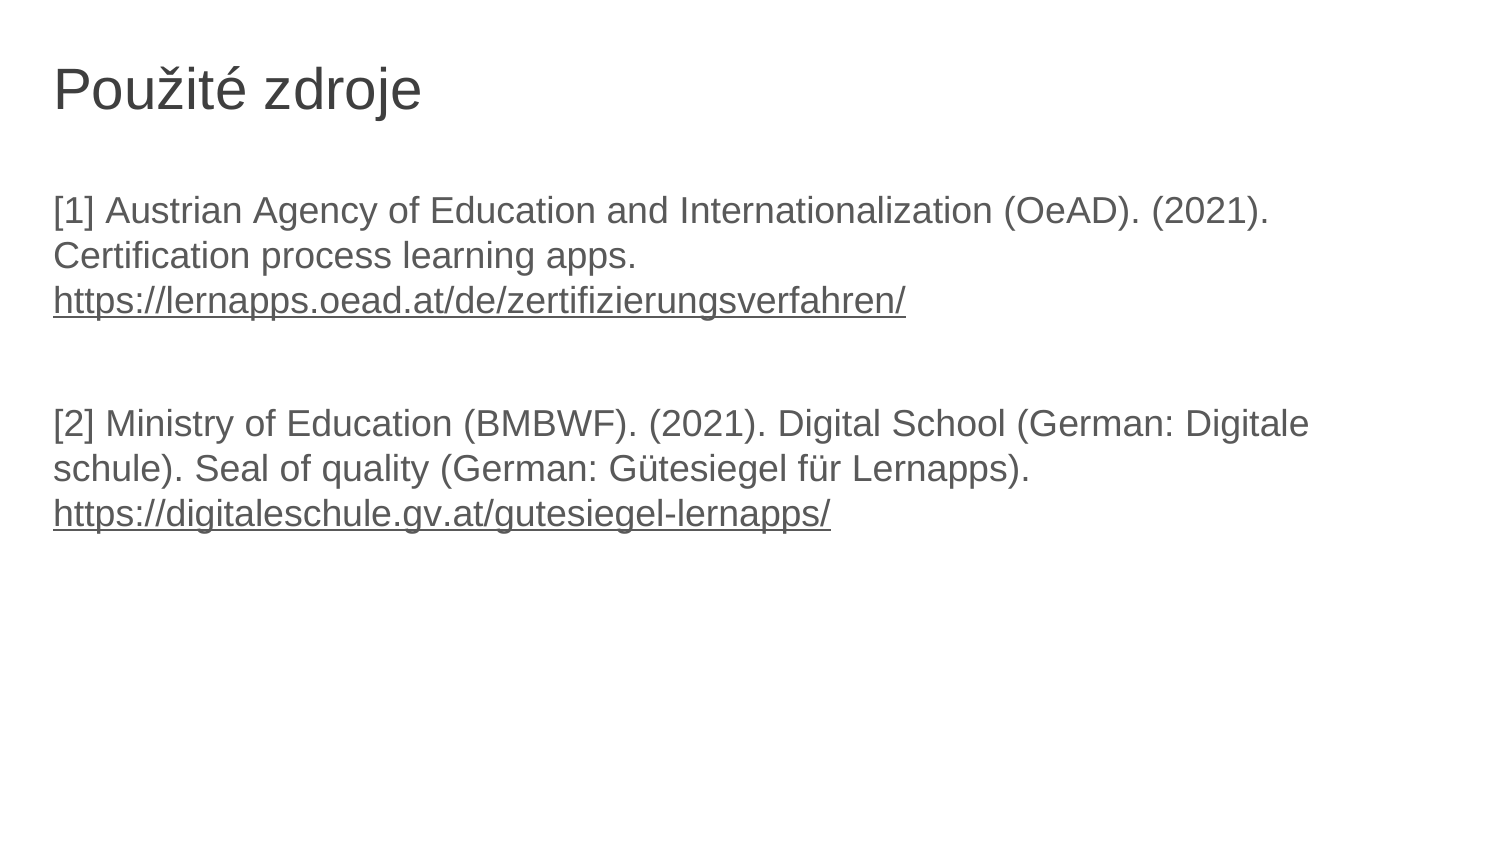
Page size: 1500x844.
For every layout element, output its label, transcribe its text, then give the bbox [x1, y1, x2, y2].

list [1] Austrian Agency of Education and Internationalization (OeAD). (2021). Certification process learning apps. https://lernapps.oead.at/de/zertifizierungsverfahren/ [2] Ministry of Education (BMBWF). (2021). Digital School (German: Digitale schule). Seal of quality (German: Gütesiegel für Lernapps). https://digitaleschule.gv.at/gutesiegel-lernapps/ [53, 186, 1447, 762]
title Použité zdroje [53, 59, 1447, 113]
